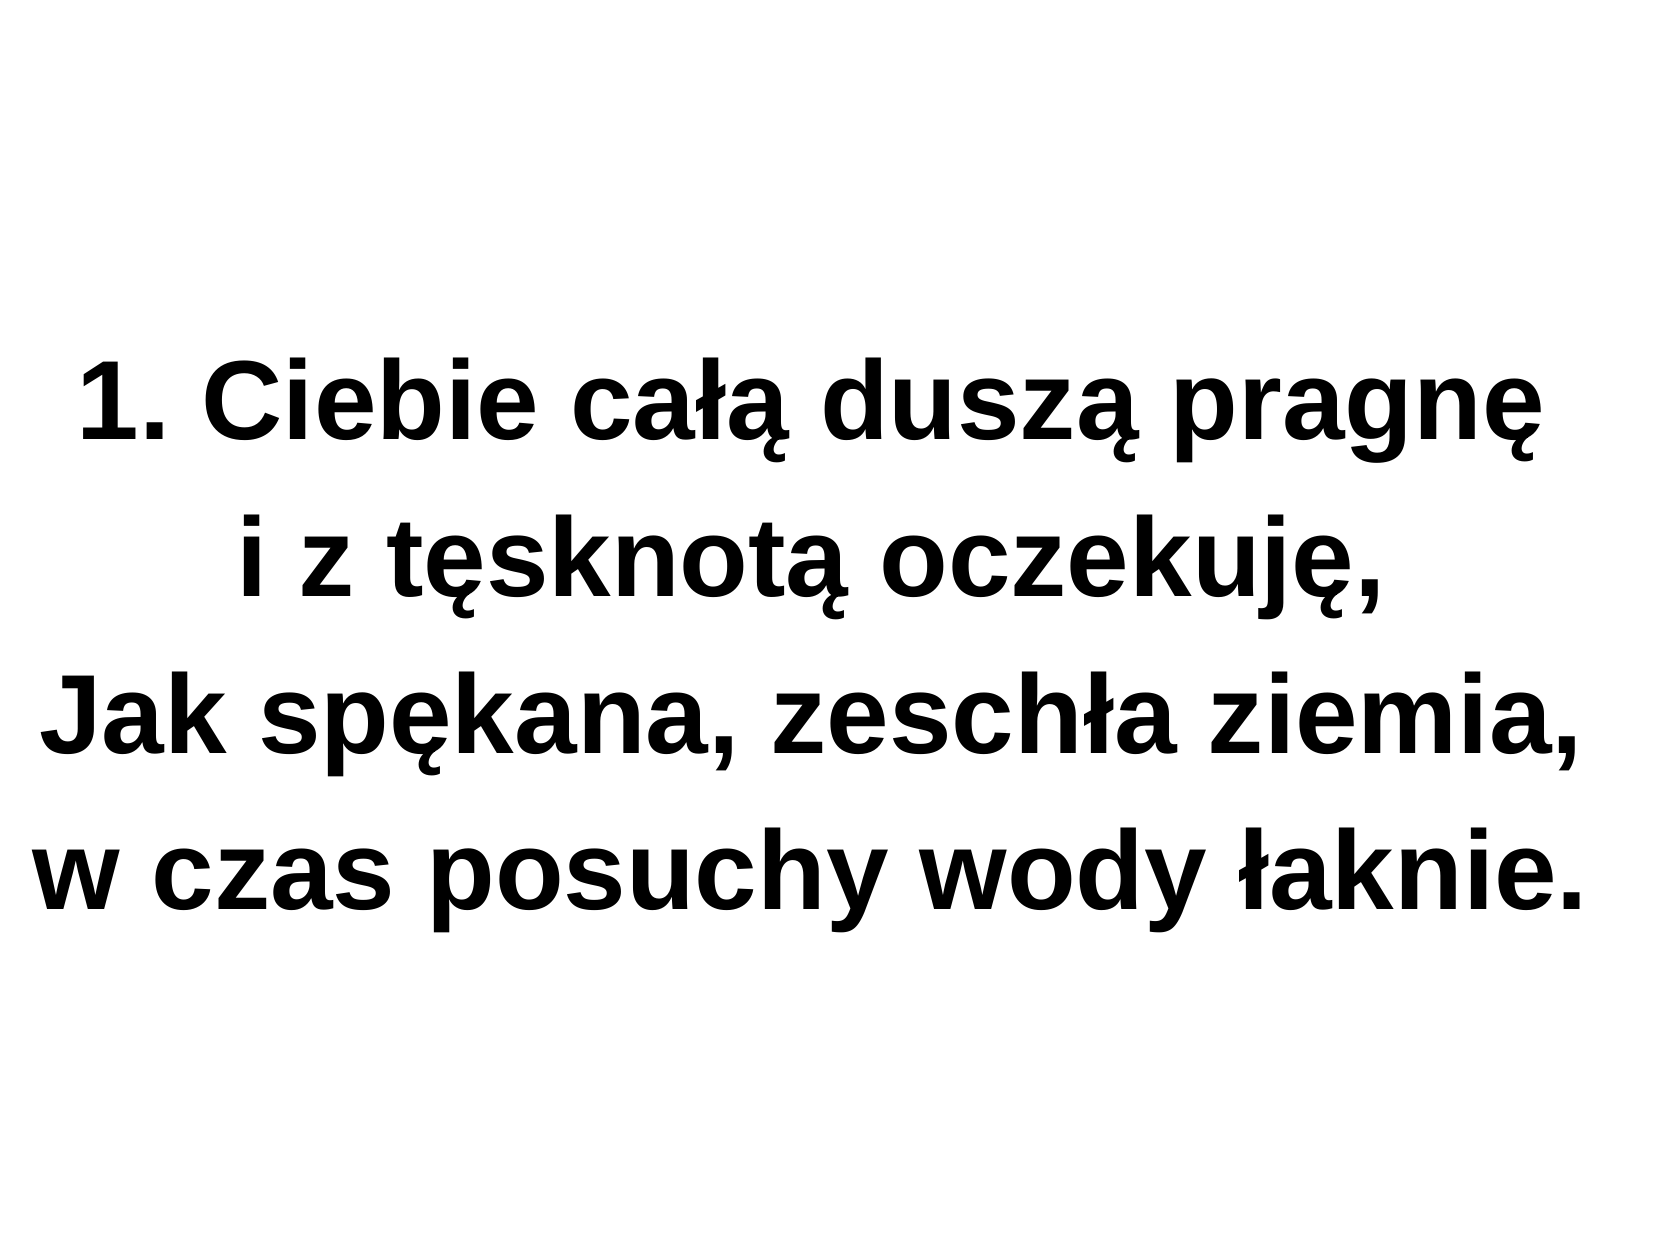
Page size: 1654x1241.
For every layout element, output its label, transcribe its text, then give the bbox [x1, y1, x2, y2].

subtitle 1. Ciebie całą duszą pragnę i z tęsknotą oczekuję, Jak spękana, zeschła ziemia, w czas posuchy wody łaknie. [0, 0, 1654, 1241]
